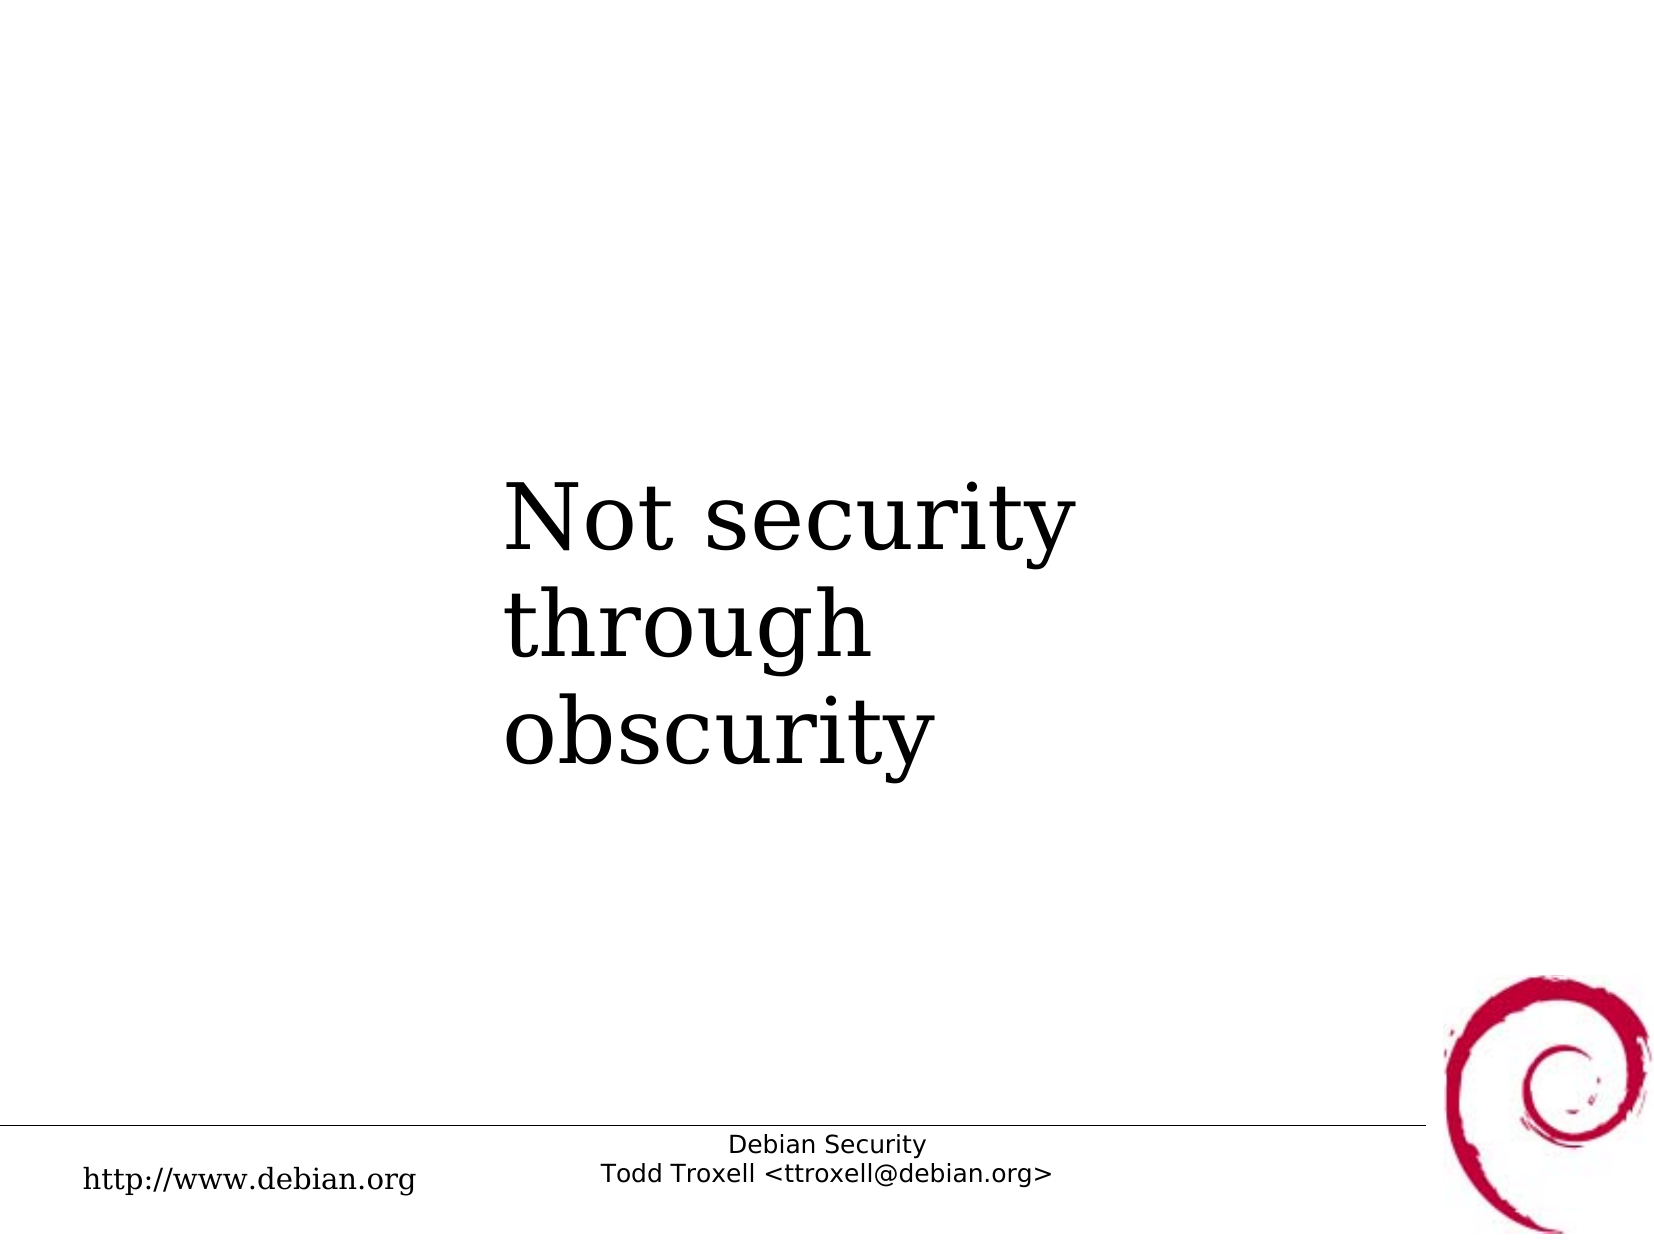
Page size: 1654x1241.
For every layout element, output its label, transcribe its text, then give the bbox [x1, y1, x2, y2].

text_box Not security through obscurity [487, 457, 1163, 793]
picture [1443, 975, 1654, 1234]
